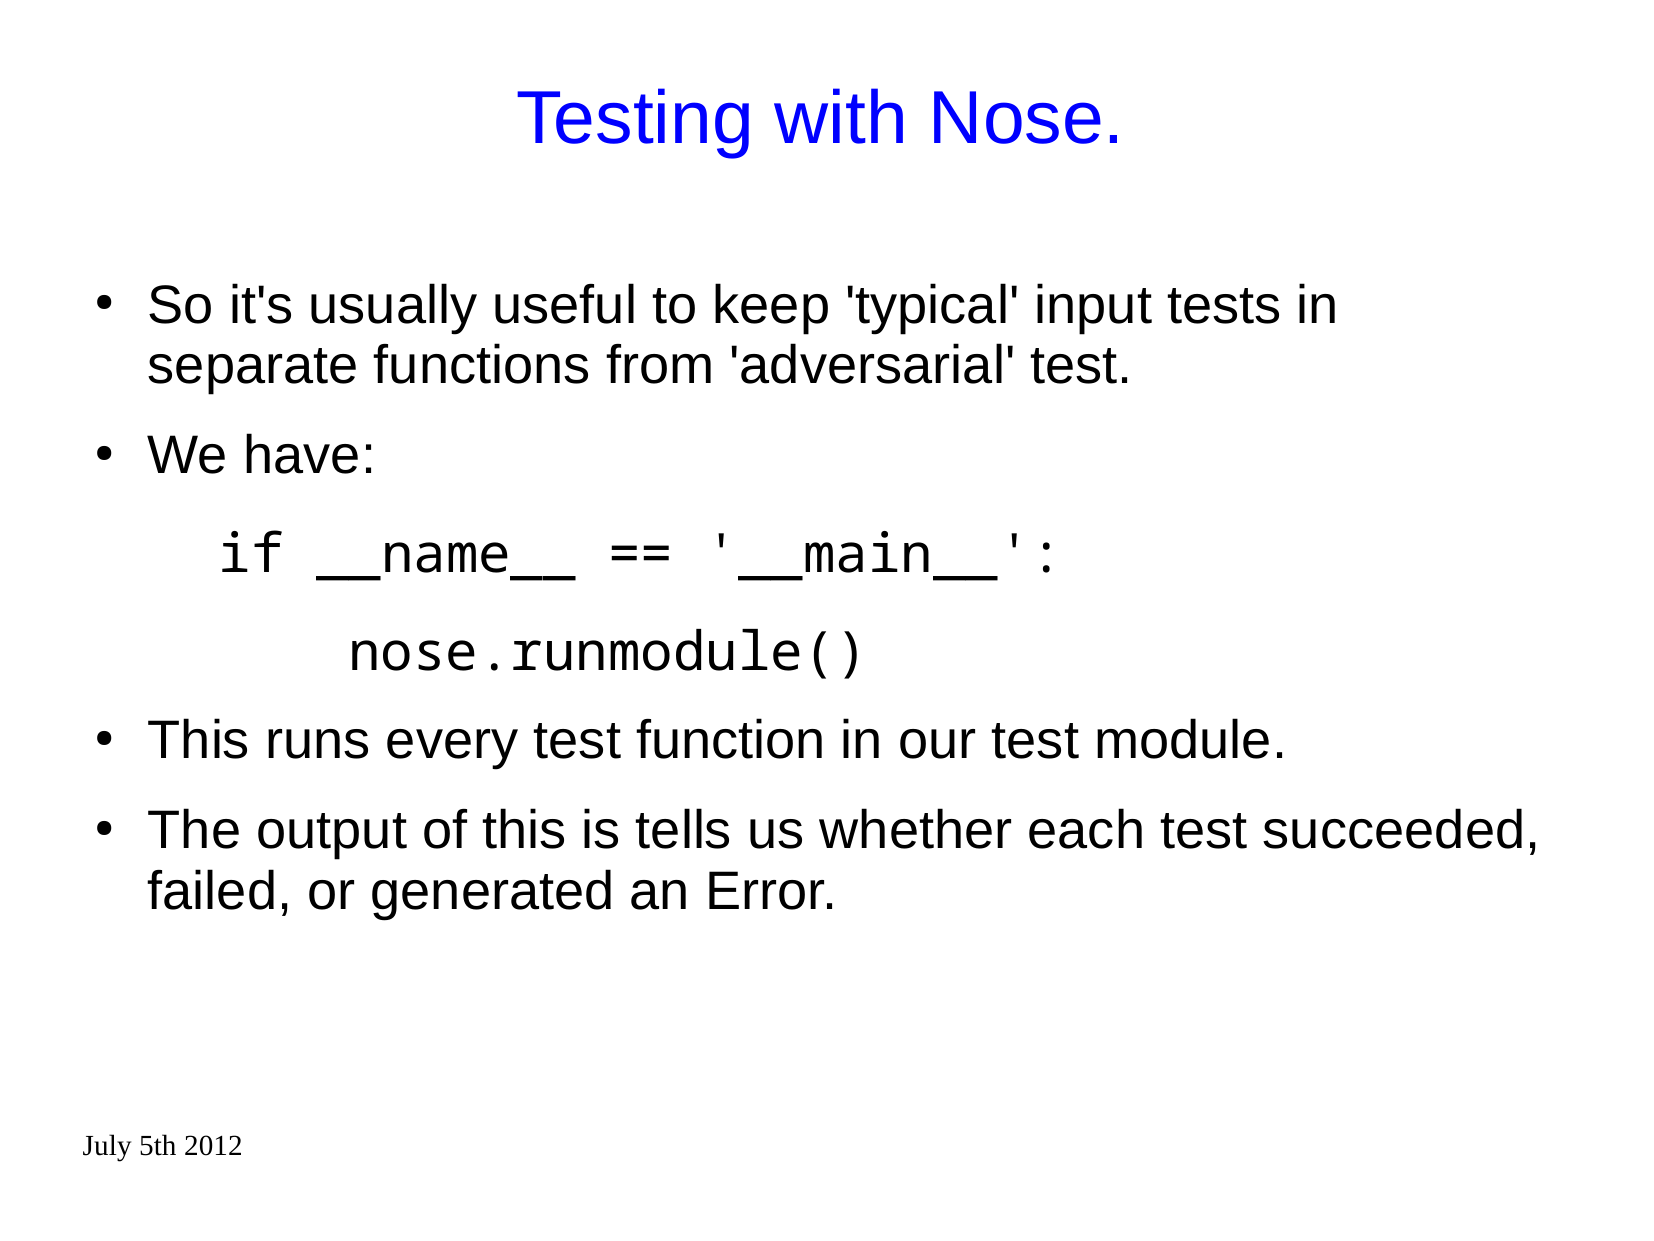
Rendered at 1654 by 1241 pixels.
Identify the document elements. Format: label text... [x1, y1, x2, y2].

list So it's usually useful to keep 'typical' input tests in separate functions from 'adversarial' test. We have: if __name__ == '__main__': nose.runmodule() This runs every test function in our test module. The output of this is tells us whether each test succeeded, failed, or generated an Error. [76, 274, 1566, 1093]
title Testing with Nose. [76, 58, 1565, 178]
